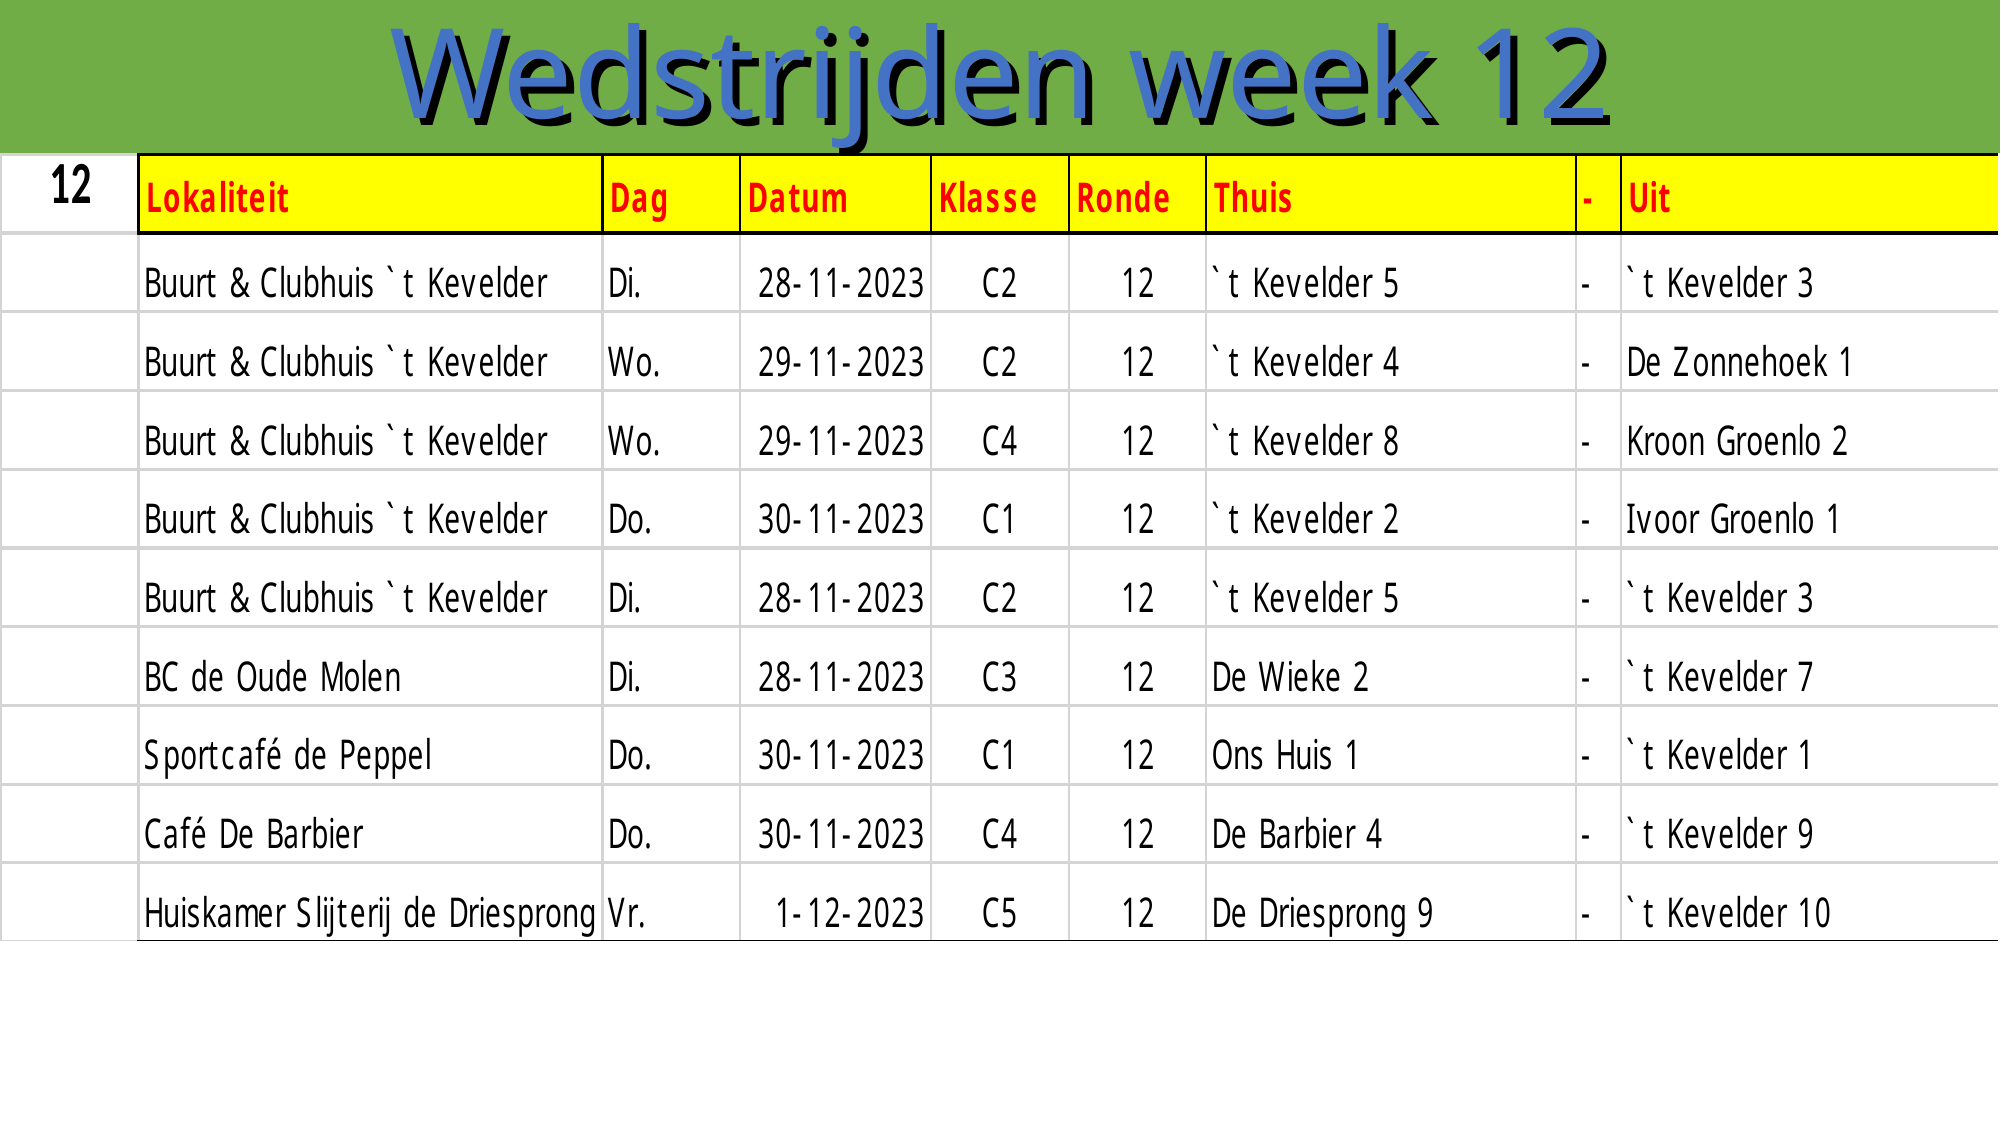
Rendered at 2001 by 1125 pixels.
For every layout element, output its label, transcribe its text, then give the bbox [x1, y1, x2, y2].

title Wedstrijden week 12 [0, 0, 2000, 152]
picture [0, 152, 2000, 944]
